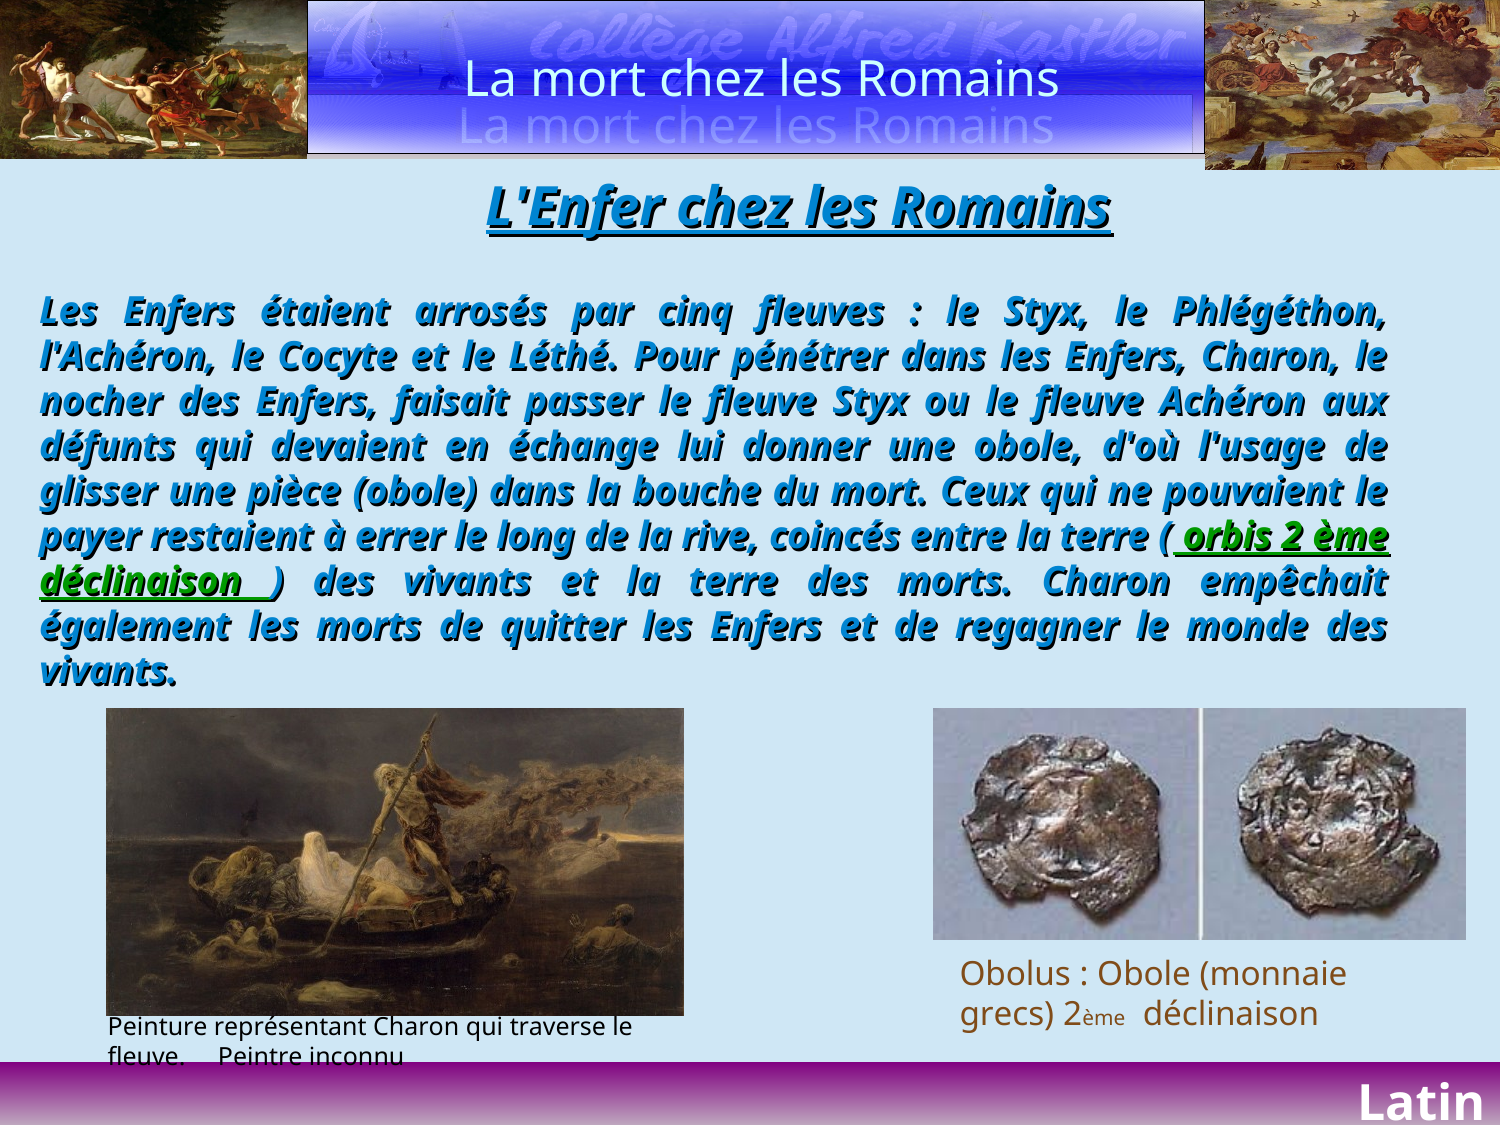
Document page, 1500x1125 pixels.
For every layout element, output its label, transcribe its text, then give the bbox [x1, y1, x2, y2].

picture [1205, 0, 1500, 170]
picture [933, 708, 1466, 940]
text_box Peinture représentant Charon qui traverse le fleuve. Peintre inconnu [93, 1002, 731, 1078]
picture [106, 708, 684, 1002]
picture [0, 0, 307, 159]
text_box Obolus : Obole (monnaie grecs) 2ème déclinaison [944, 944, 1465, 1040]
text_box L'Enfer chez les Romains [219, 163, 1378, 279]
text_box Les Enfers étaient arrosés par cinq fleuves : le Styx, le Phlégéthon, l'Achéron, le Cocyte et le Léthé. Pour pénétrer dans les Enfers, Charon, le nocher des Enfers, faisait passer le fleuve Styx ou le fleuve Achéron aux défunts qui devaient en échange lui donner une obole, d'où l'usage de glisser une pièce (obole) dans la bouche du mort. Ceux qui ne pouvaient le payer restaient à errer le long de la rive, coincés entre la terre ( orbis 2 ème déclinaison ) des vivants et la terre des morts. Charon empêchait également les morts de quitter les Enfers et de regagner le monde des vivants. [24, 279, 1404, 971]
text_box La mort chez les Romains [307, 0, 1205, 154]
